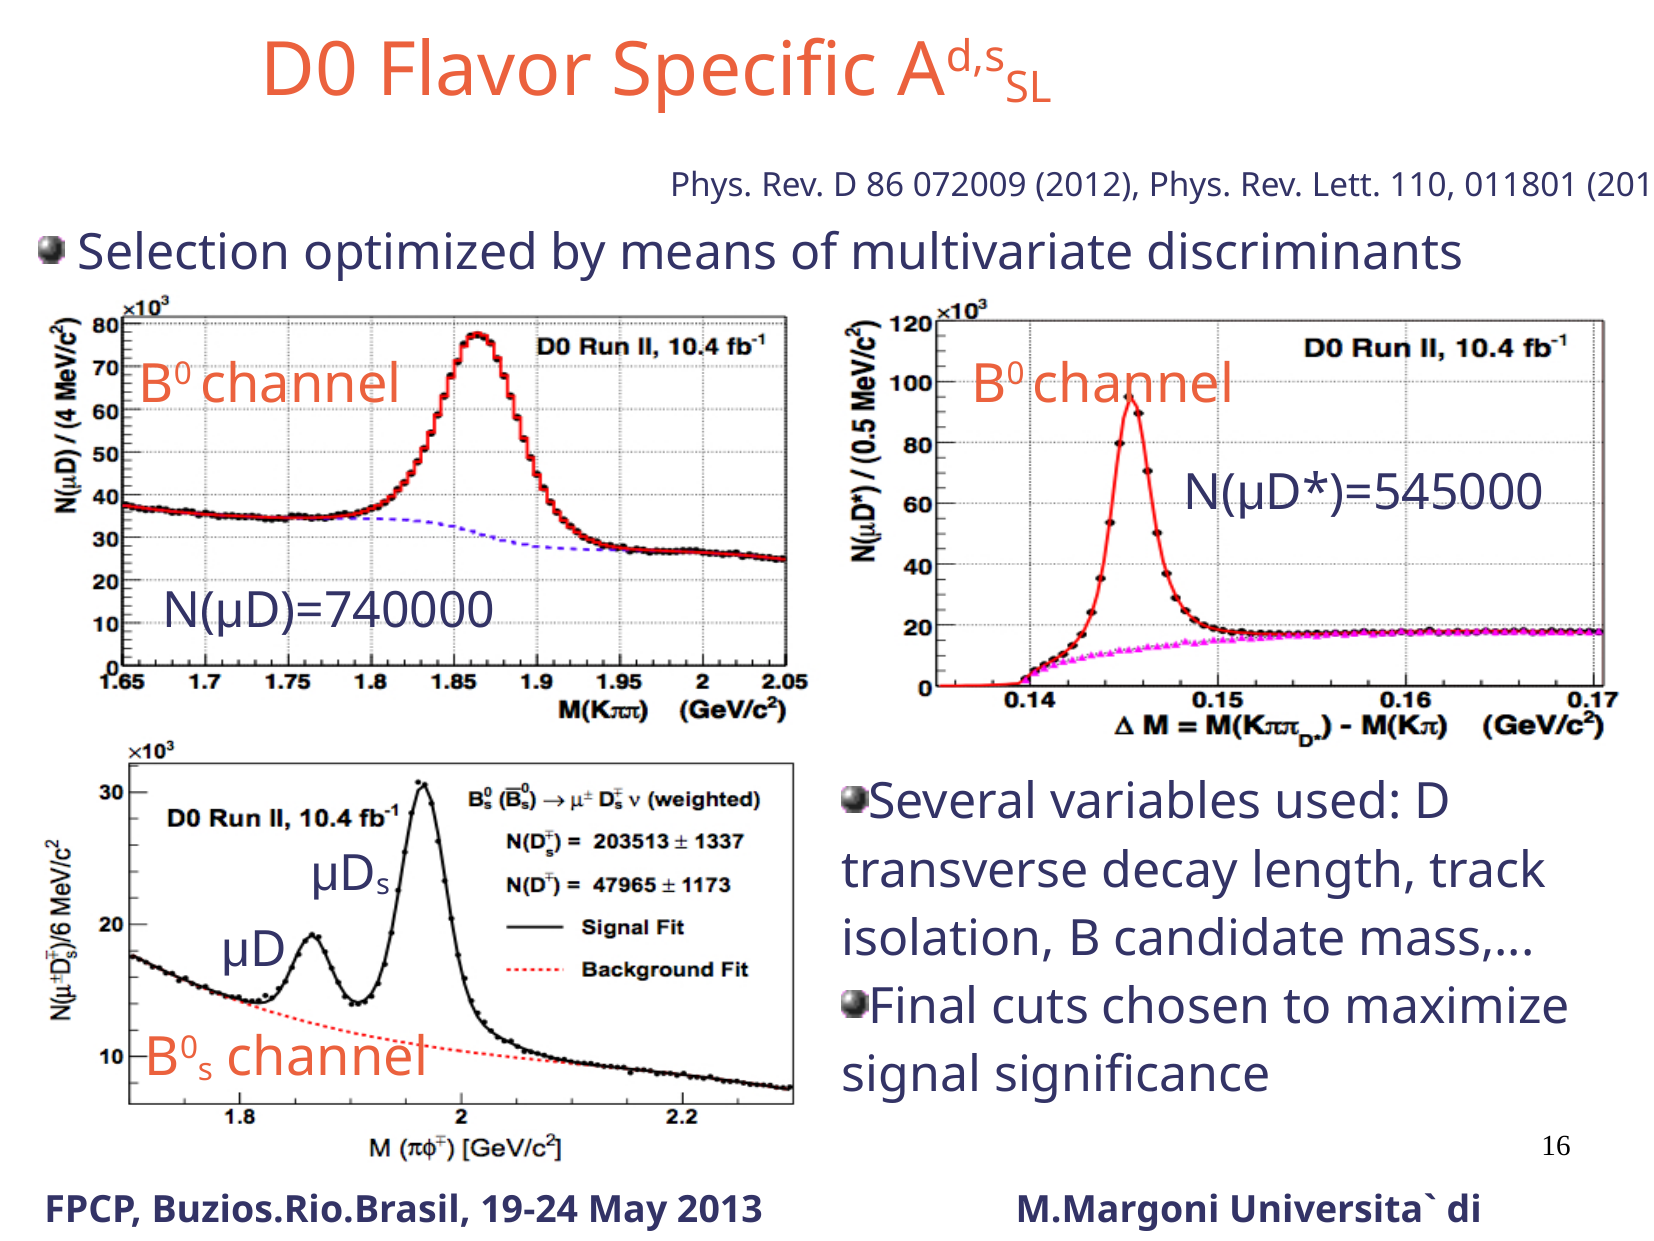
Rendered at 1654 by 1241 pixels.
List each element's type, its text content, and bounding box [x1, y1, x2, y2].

text_box FPCP, Buzios.Rio.Brasil, 19-24 May 2013 M.Margoni Universita` di Padova & INFN [29, 1175, 1625, 1241]
text_box μDs [295, 829, 455, 930]
text_box N(μD*)=545000 [1169, 448, 1654, 541]
text_box D0 Flavor Specific Ad,sSL [11, 8, 1642, 489]
text_box N(μD)=740000 [147, 566, 650, 659]
text_box Several variables used: D transverse decay length, track isolation, B candidate mass,... Final cuts chosen to maximize signal significance [826, 757, 1625, 1159]
text_box μD [206, 905, 307, 999]
text_box Selection optimized by means of multivariate discriminants [23, 208, 1648, 301]
text_box B0 channel [956, 336, 1282, 437]
text_box B0s channel [129, 1010, 455, 1120]
text_box B0 channel [124, 336, 449, 437]
text_box Phys. Rev. D 86 072009 (2012), Phys. Rev. Lett. 110, 011801 (2013) [655, 153, 1654, 246]
picture [29, 301, 1642, 1173]
